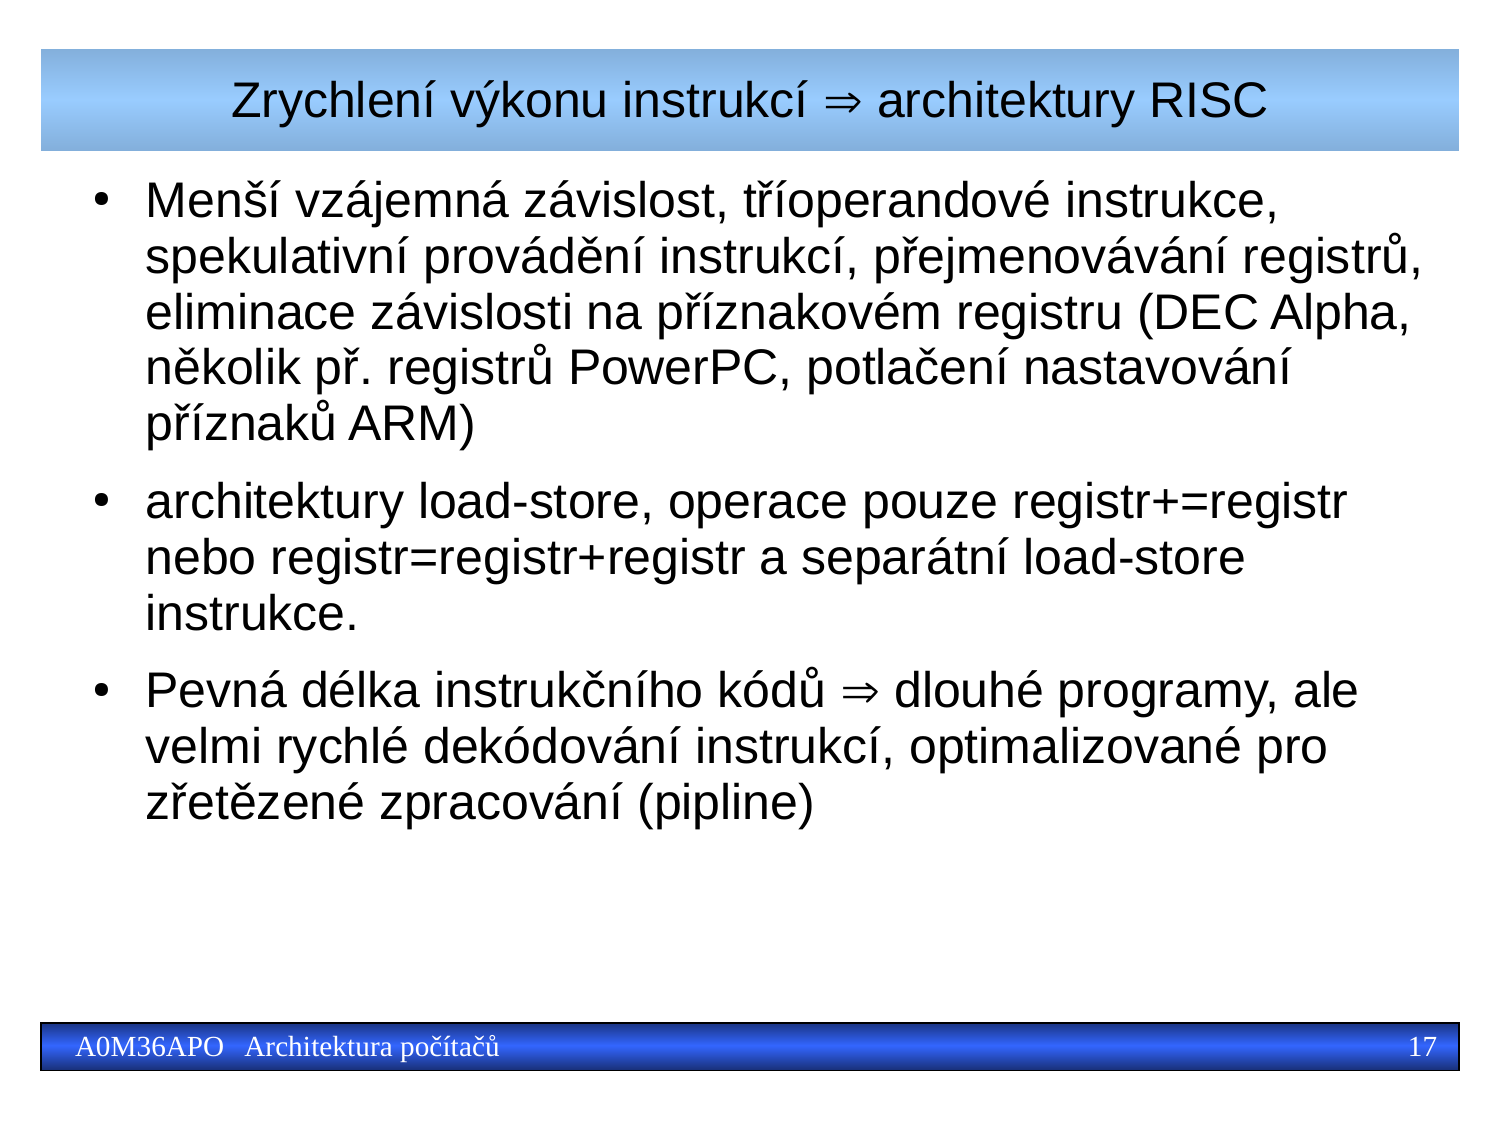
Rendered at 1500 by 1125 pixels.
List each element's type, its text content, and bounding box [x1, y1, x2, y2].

title Zrychlení výkonu instrukcí ⇒ architektury RISC [41, 49, 1459, 151]
list Menší vzájemná závislost, tříoperandové instrukce, spekulativní provádění instrukcí, přejmenovávání registrů, eliminace závislosti na příznakovém registru (DEC Alpha, několik př. registrů PowerPC, potlačení nastavování příznaků ARM) architektury load-store, operace pouze registr+=registr nebo registr=registr+registr a separátní load-store instrukce. Pevná délka instrukčního kódů ⇒ dlouhé programy, ale velmi rychlé dekódování instrukcí, optimalizované pro zřetězené zpracování (pipline) [75, 172, 1426, 916]
